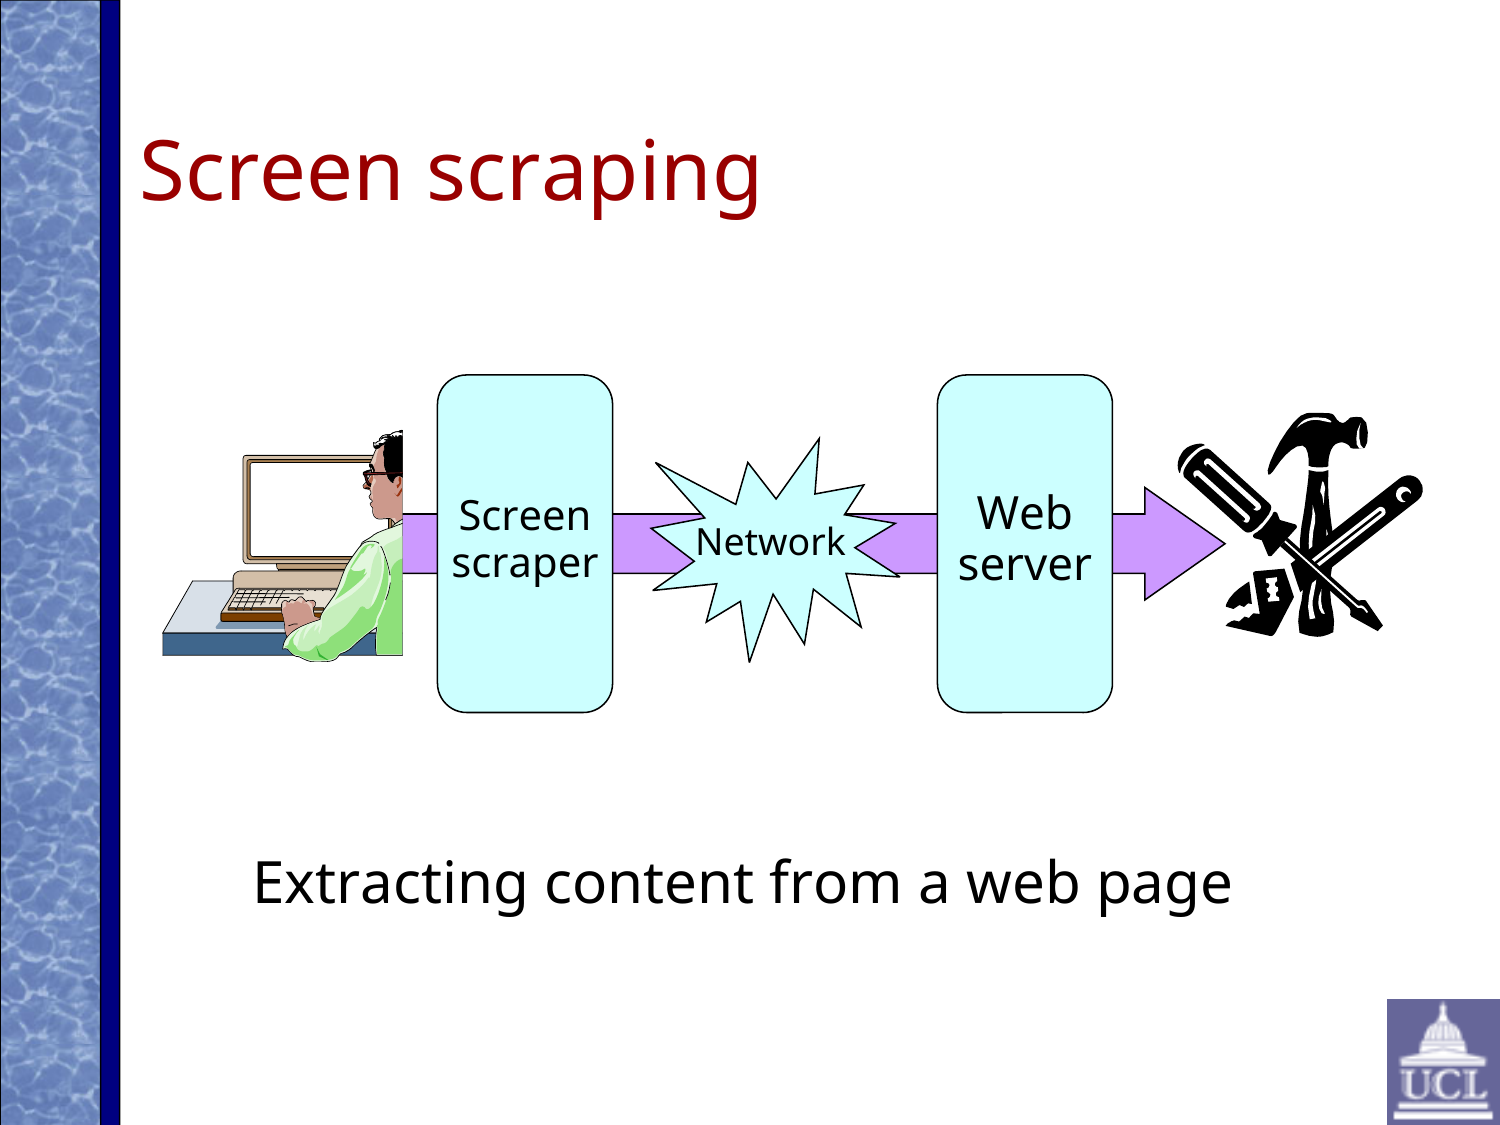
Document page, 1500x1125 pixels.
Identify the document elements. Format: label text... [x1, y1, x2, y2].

text_box [403, 514, 437, 574]
list Extracting content from a web page [237, 837, 1375, 963]
picture [1175, 412, 1426, 639]
picture [162, 429, 403, 662]
text_box Web server [937, 374, 1113, 713]
picture [1, 1, 99, 1125]
text_box [613, 514, 703, 574]
title Screen scraping [124, 37, 1413, 225]
text_box Screen scraper [437, 374, 613, 713]
text_box Network [651, 438, 901, 663]
text_box [847, 514, 937, 574]
picture [1387, 999, 1500, 1125]
text_box [1113, 487, 1175, 601]
